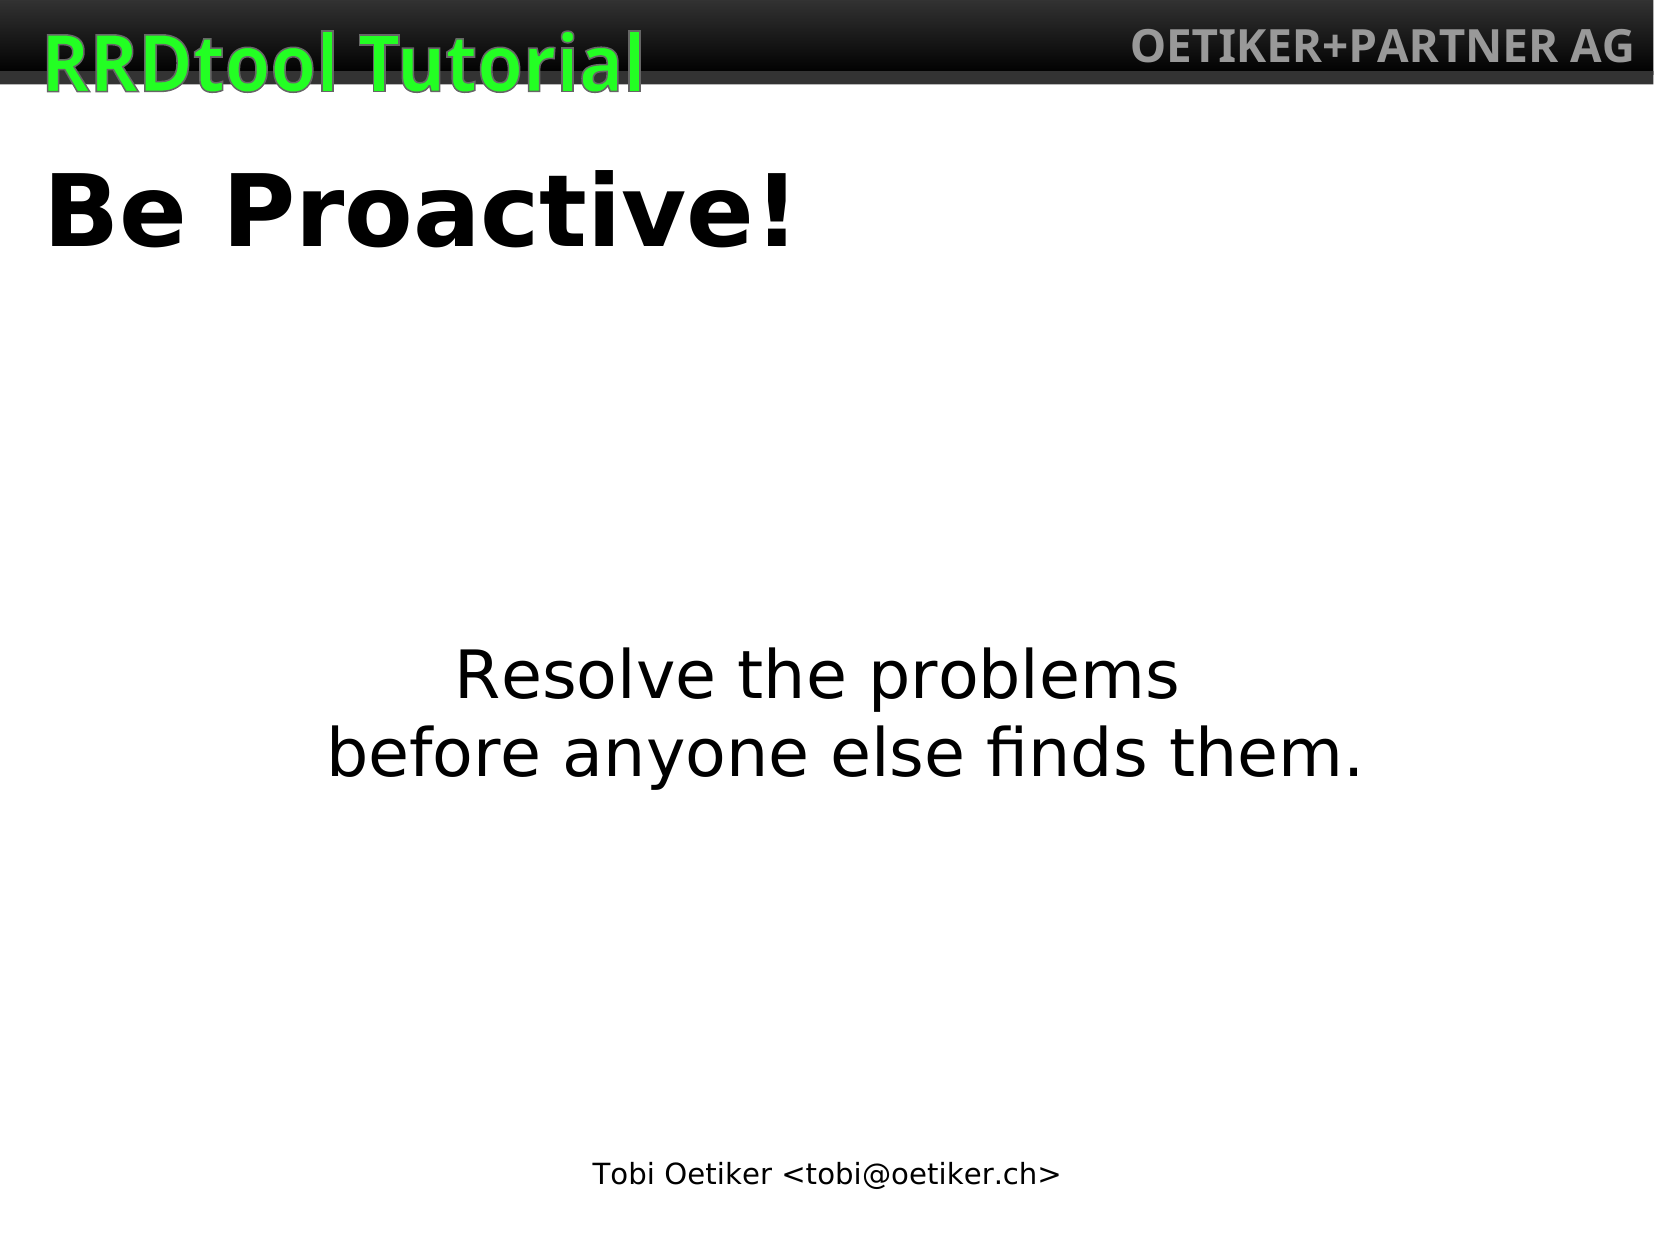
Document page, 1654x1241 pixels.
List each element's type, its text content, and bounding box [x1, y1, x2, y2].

title Be Proactive! [43, 137, 1582, 287]
subtitle Resolve the problems before anyone else finds them. [50, 329, 1571, 1099]
